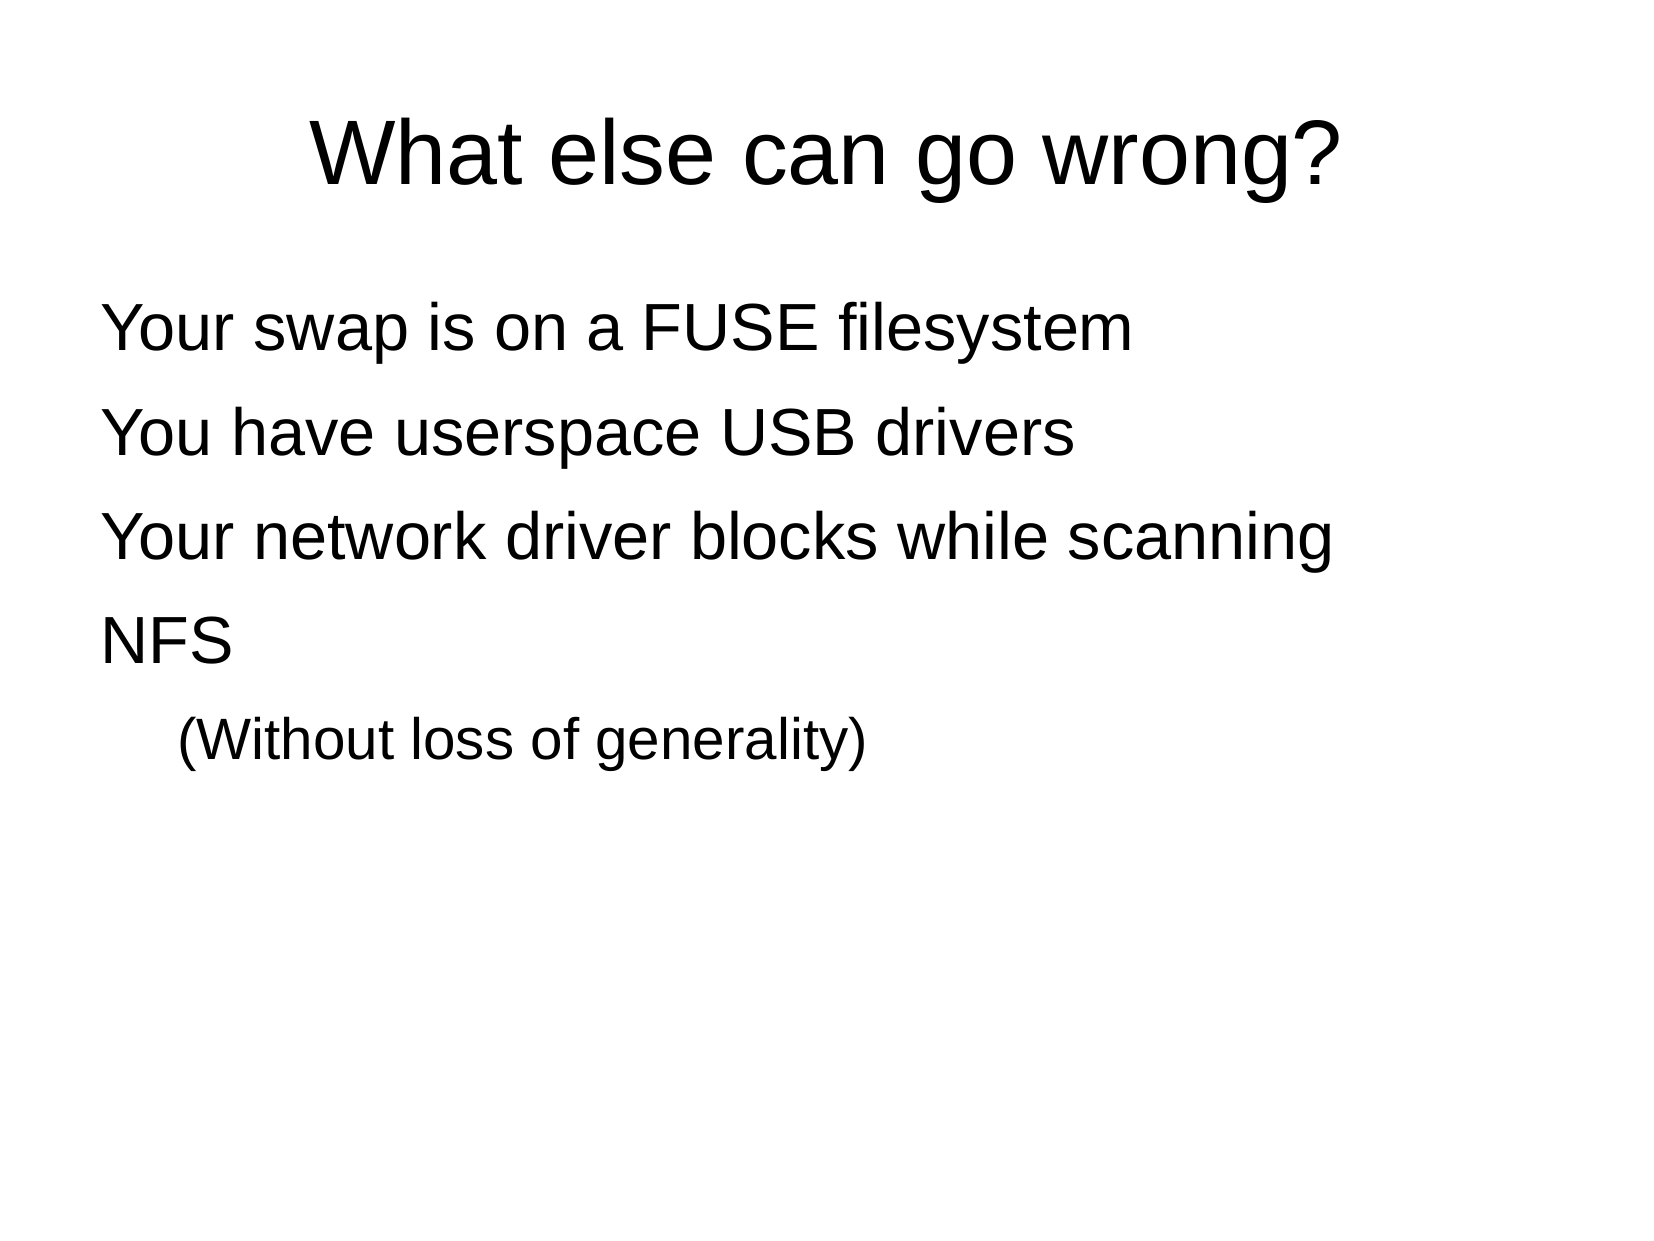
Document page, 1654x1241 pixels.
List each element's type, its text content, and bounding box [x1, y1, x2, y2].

title What else can go wrong? [82, 56, 1571, 250]
list Your swap is on a FUSE filesystem You have userspace USB drivers Your network driver blocks while scanning NFS (Without loss of generality) [82, 290, 1571, 1094]
